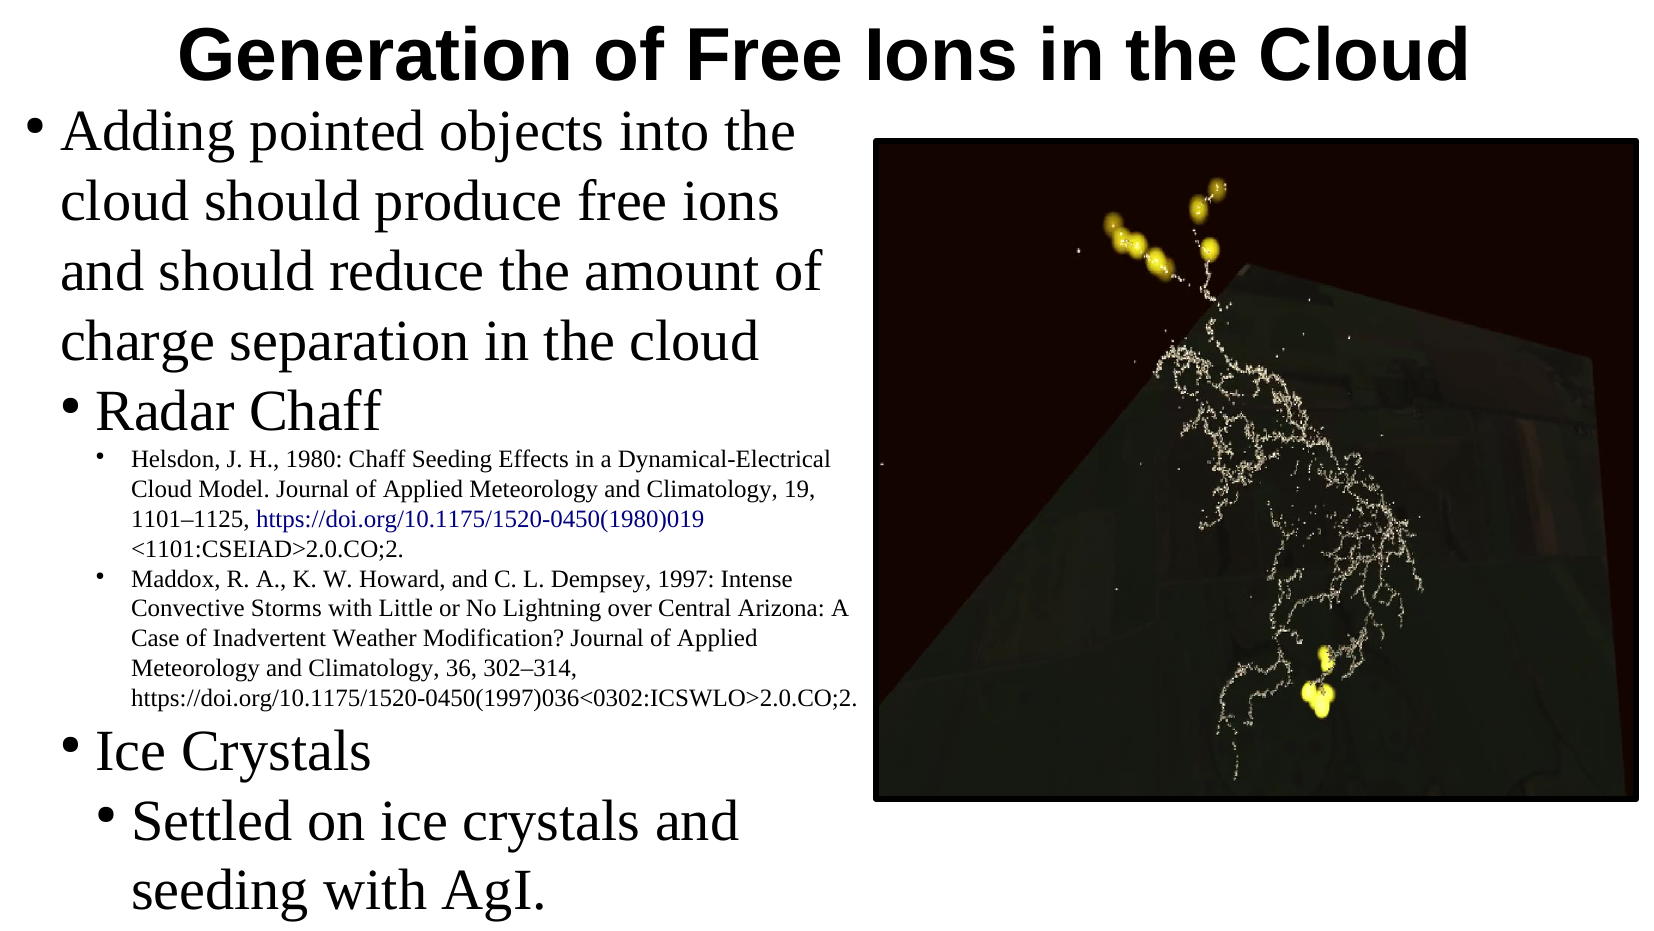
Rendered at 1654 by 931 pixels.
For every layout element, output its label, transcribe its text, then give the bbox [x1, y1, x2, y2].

text_box Adding pointed objects into the cloud should produce free ions and should reduce the amount of charge separation in the cloud Radar Chaff Helsdon, J. H., 1980: Chaff Seeding Effects in a Dynamical-Electrical Cloud Model. Journal of Applied Meteorology and Climatology, 19, 1101–1125, https://doi.org/10.1175/1520-0450(1980)019<1101:CSEIAD>2.0.CO;2. Maddox, R. A., K. W. Howard, and C. L. Dempsey, 1997: Intense Convective Storms with Little or No Lightning over Central Arizona: A Case of Inadvertent Weather Modification? Journal of Applied Meteorology and Climatology, 36, 302–314, https://doi.org/10.1175/1520-0450(1997)036<0302:ICSWLO>2.0.CO;2. Ice Crystals Settled on ice crystals and seeding with AgI. [4, 84, 880, 930]
picture [879, 144, 1634, 797]
title Generation of Free Ions in the Cloud [0, 0, 1654, 101]
